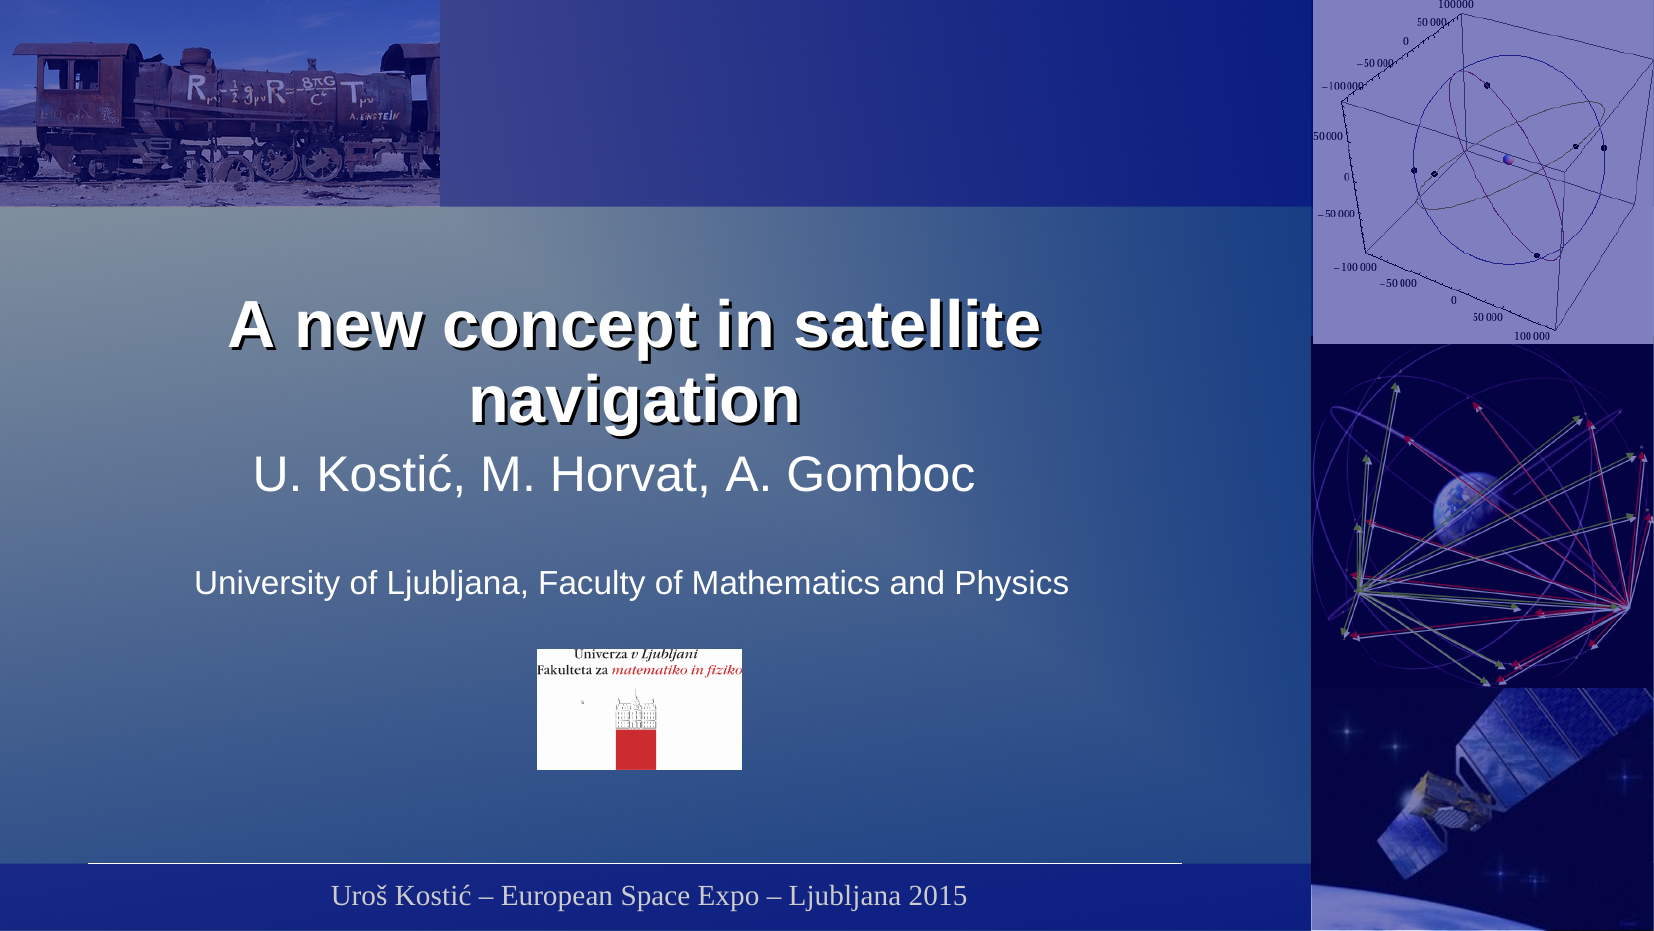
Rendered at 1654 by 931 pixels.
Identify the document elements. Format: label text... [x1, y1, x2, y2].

title A new concept in satellite navigation [88, 287, 1182, 437]
text_box University of Ljubljana, Faculty of Mathematics and Physics [176, 561, 1089, 606]
subtitle U. Kostić, M. Horvat, A. Gomboc [236, 445, 993, 502]
picture [0, 207, 1311, 863]
